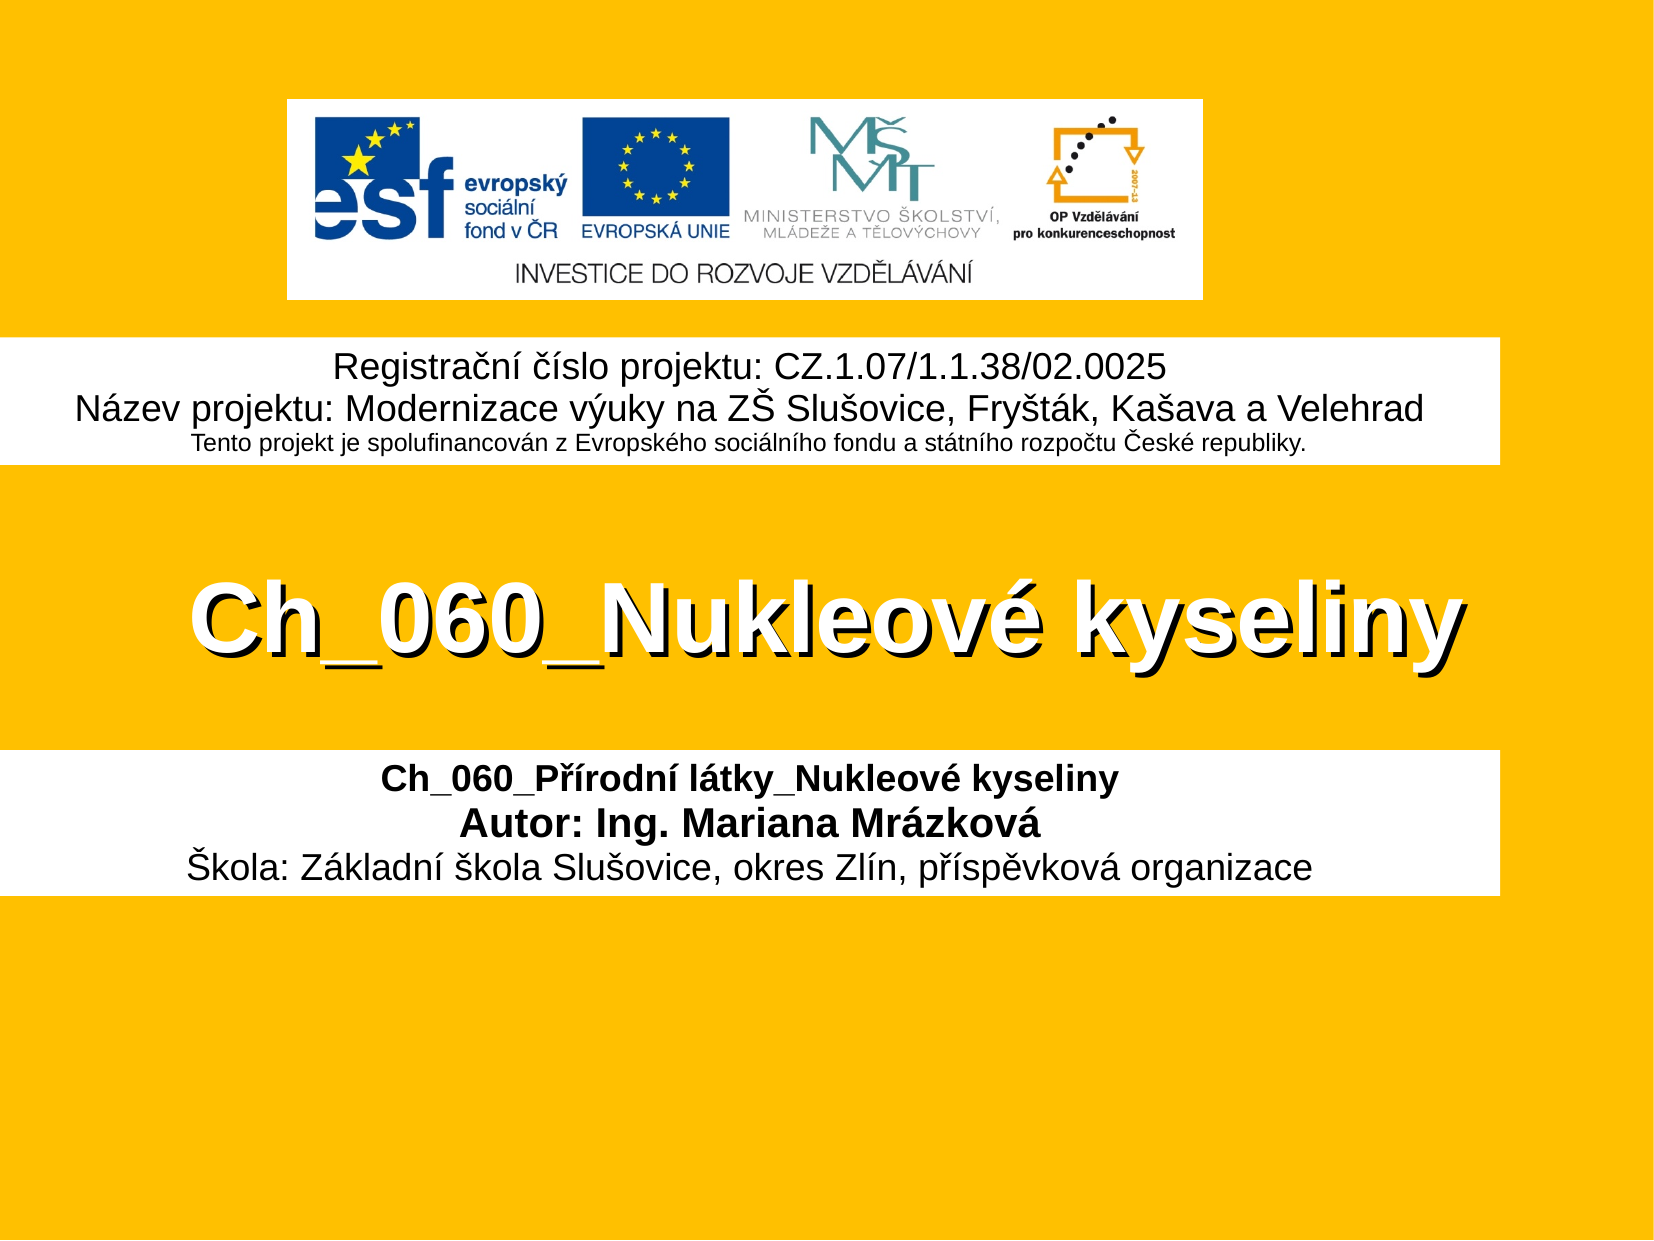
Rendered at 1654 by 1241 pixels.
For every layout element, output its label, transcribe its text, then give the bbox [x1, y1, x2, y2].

title Ch_060_Nukleové kyseliny [130, 537, 1524, 688]
picture [287, 99, 1203, 300]
text_box Ch_060_Přírodní látky_Nukleové kyseliny Autor: Ing. Mariana Mrázková Škola: Základní škola Slušovice, okres Zlín, příspěvková organizace [0, 750, 1501, 896]
text_box Registrační číslo projektu: CZ.1.07/1.1.38/02.0025 Název projektu: Modernizace výuky na ZŠ Slušovice, Fryšták, Kašava a Velehrad Tento projekt je spolufinancován z Evropského sociálního fondu a státního rozpočtu České republiky. [0, 337, 1501, 465]
